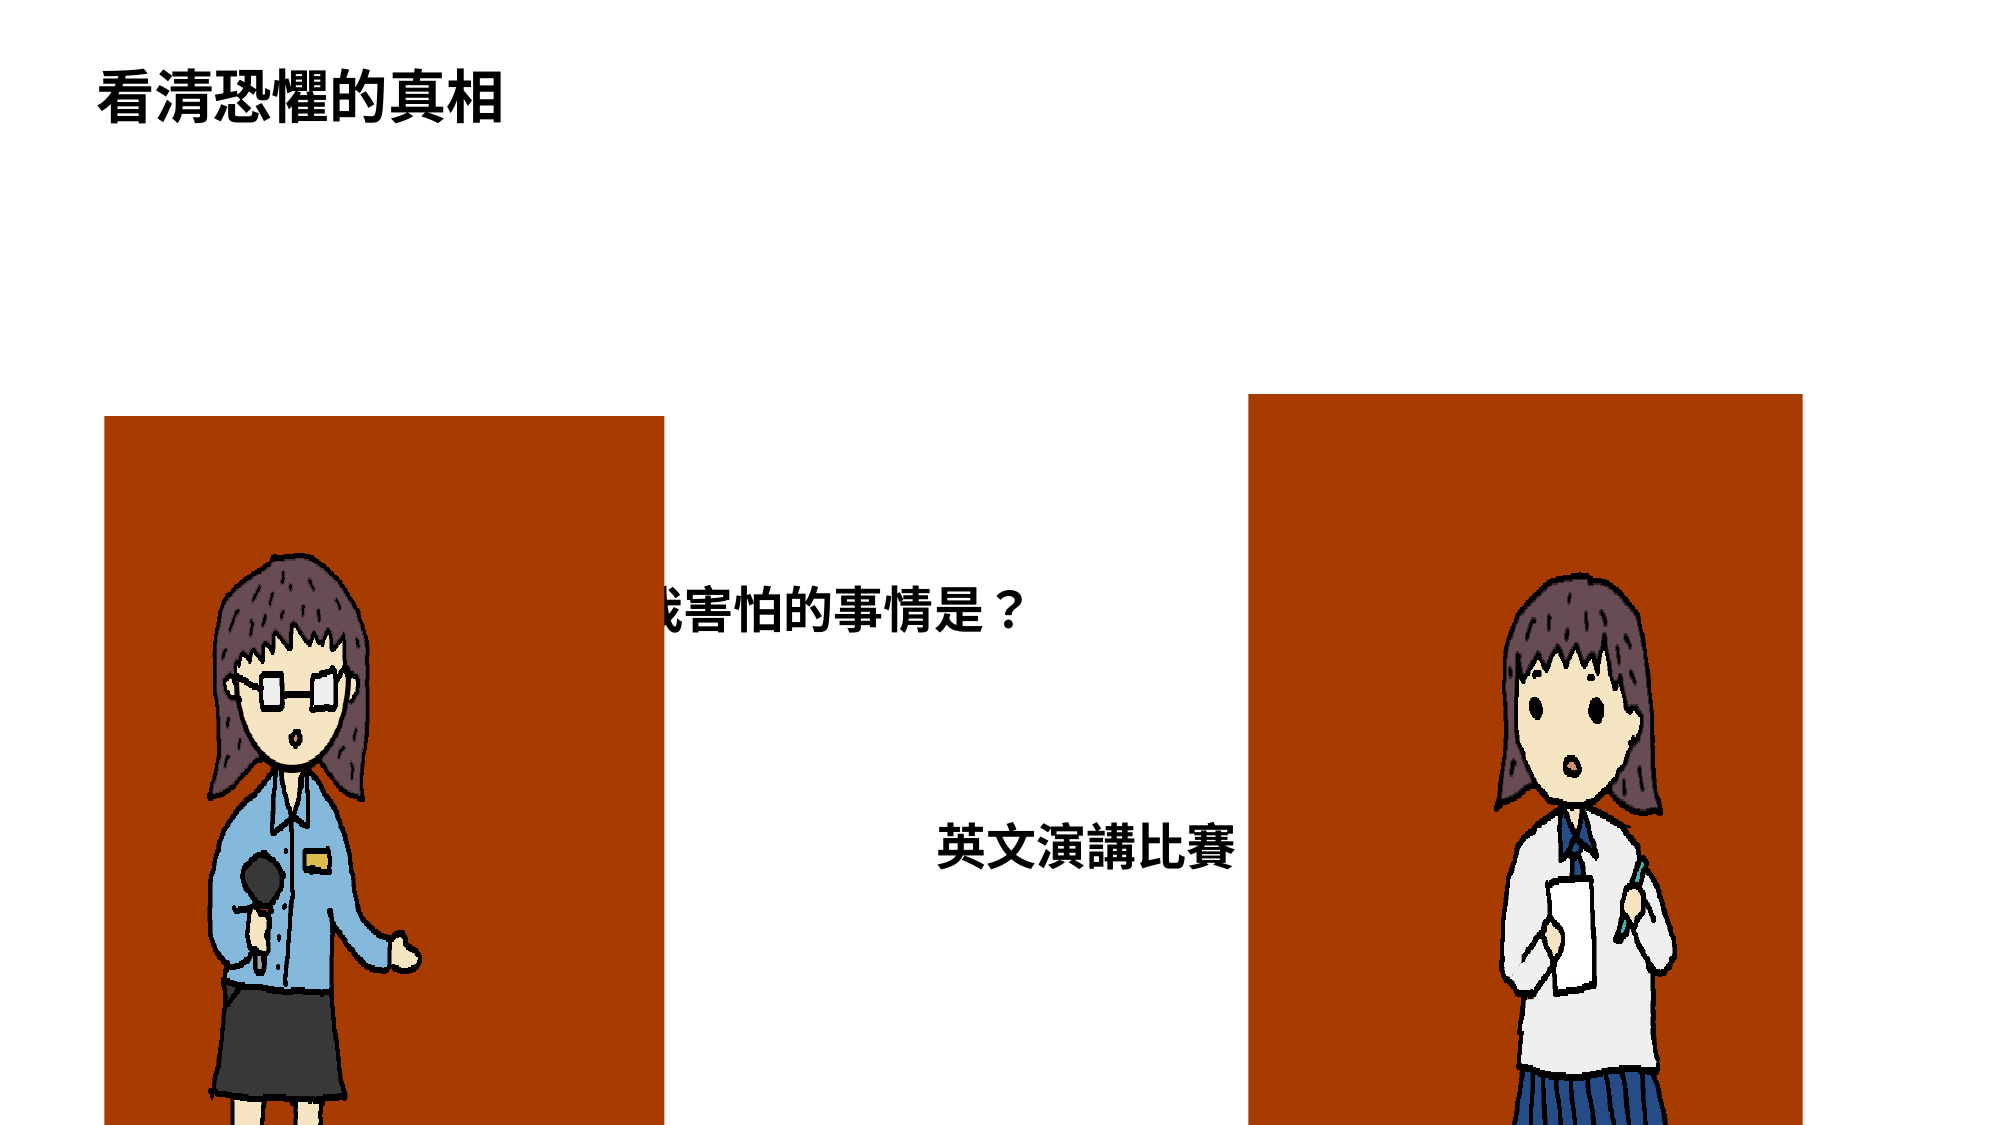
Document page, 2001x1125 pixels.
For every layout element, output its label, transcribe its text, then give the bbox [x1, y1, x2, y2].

picture [104, 416, 665, 1125]
text_box 英文演講比賽 [908, 804, 1248, 886]
picture [1248, 394, 1803, 1125]
text_box 我害怕的事情是？ [665, 568, 1067, 681]
text_box 看清恐懼的真相 [81, 52, 602, 139]
